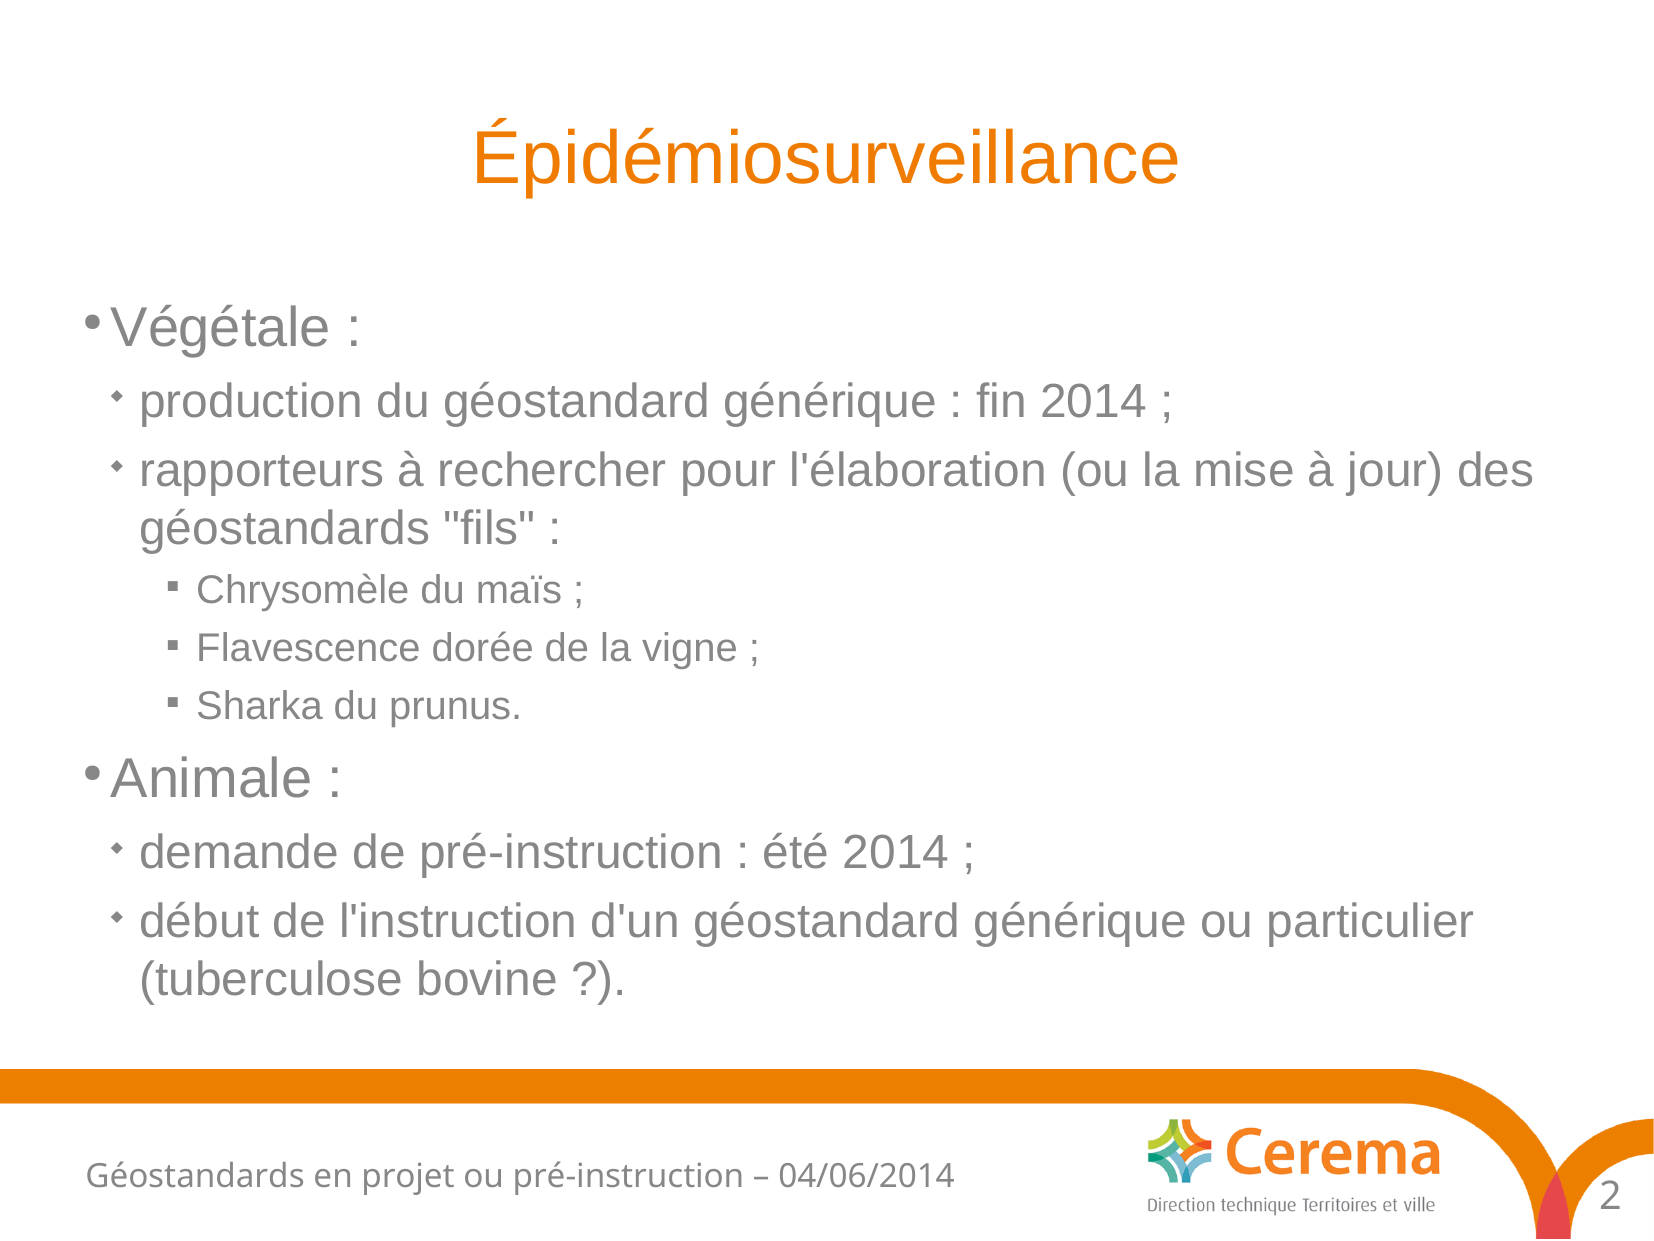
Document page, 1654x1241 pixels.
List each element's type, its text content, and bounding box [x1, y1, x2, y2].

picture [0, 1069, 1654, 1239]
list Végétale : production du géostandard générique : fin 2014 ; rapporteurs à rechercher pour l'élaboration (ou la mise à jour) des géostandards "fils" : Chrysomèle du maïs ; Flavescence dorée de la vigne ; Sharka du prunus. Animale : demande de pré-instruction : été 2014 ; début de l'instruction d'un géostandard générique ou particulier (tuberculose bovine ?). [82, 290, 1538, 1010]
title Épidémiosurveillance [82, 49, 1571, 257]
